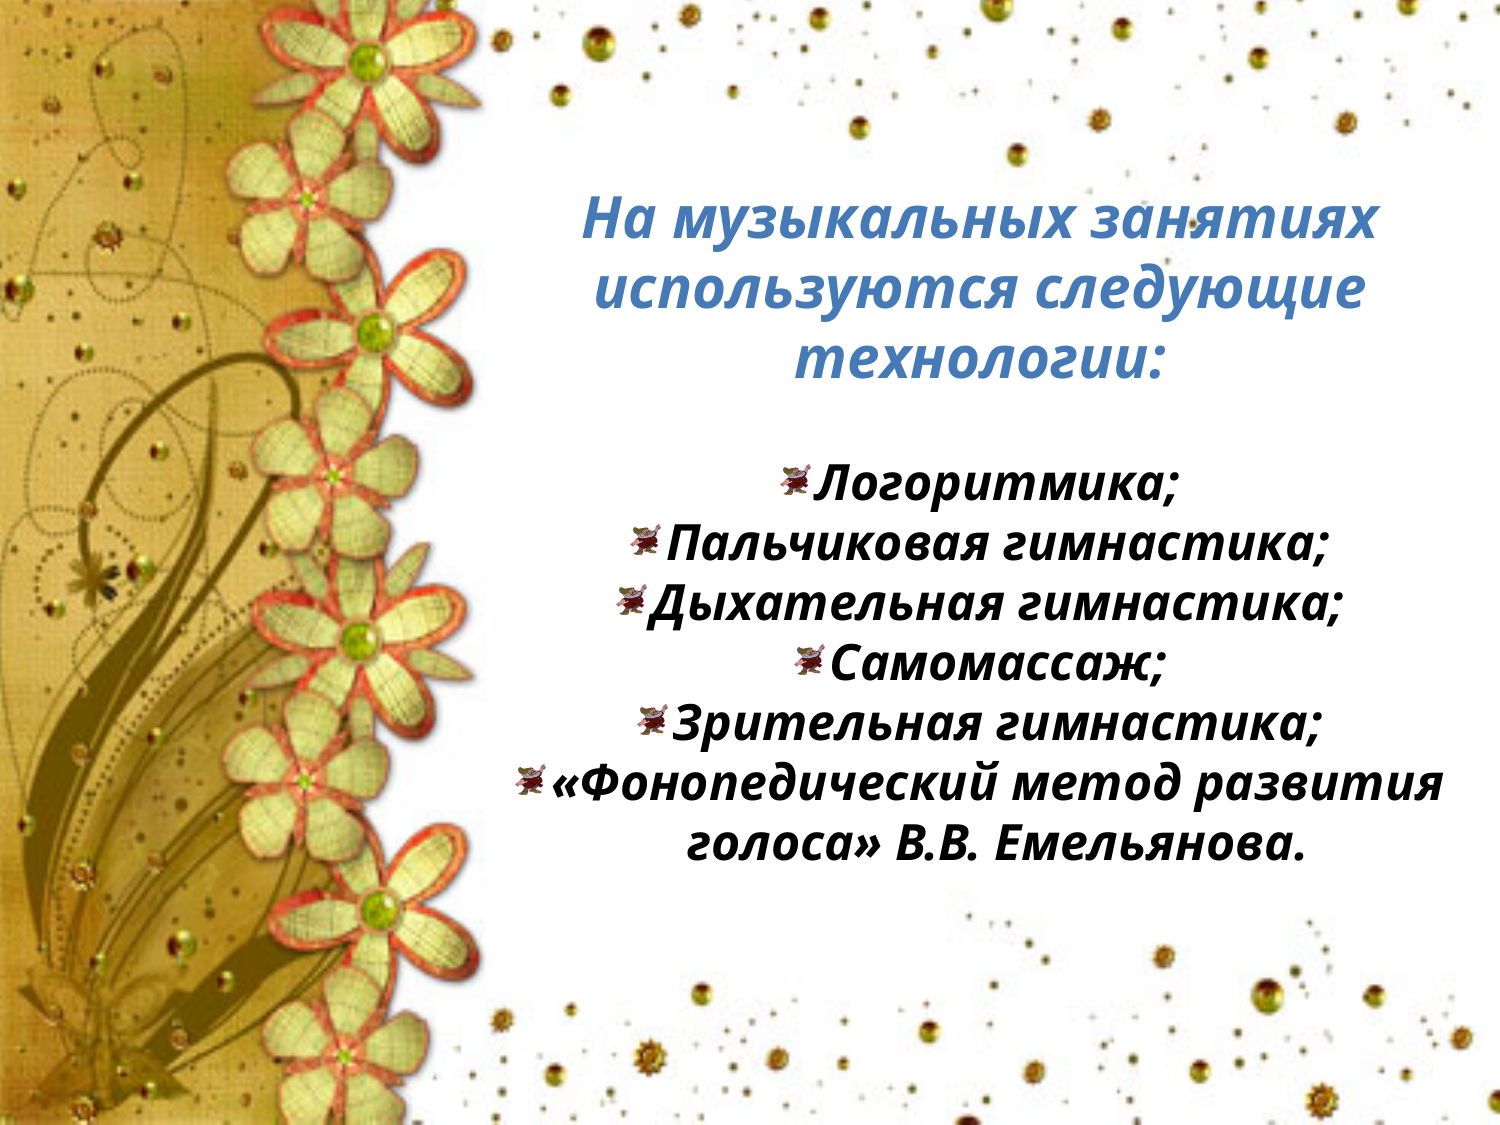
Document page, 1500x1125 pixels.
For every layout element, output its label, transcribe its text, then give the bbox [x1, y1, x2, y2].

text_box На музыкальных занятиях используются следующие технологии: Логоритмика; Пальчиковая гимнастика; Дыхательная гимнастика; Самомассаж; Зрительная гимнастика; «Фонопедический метод развития голоса» В.В. Емельянова. [490, 172, 1471, 878]
picture [0, 0, 1500, 1125]
